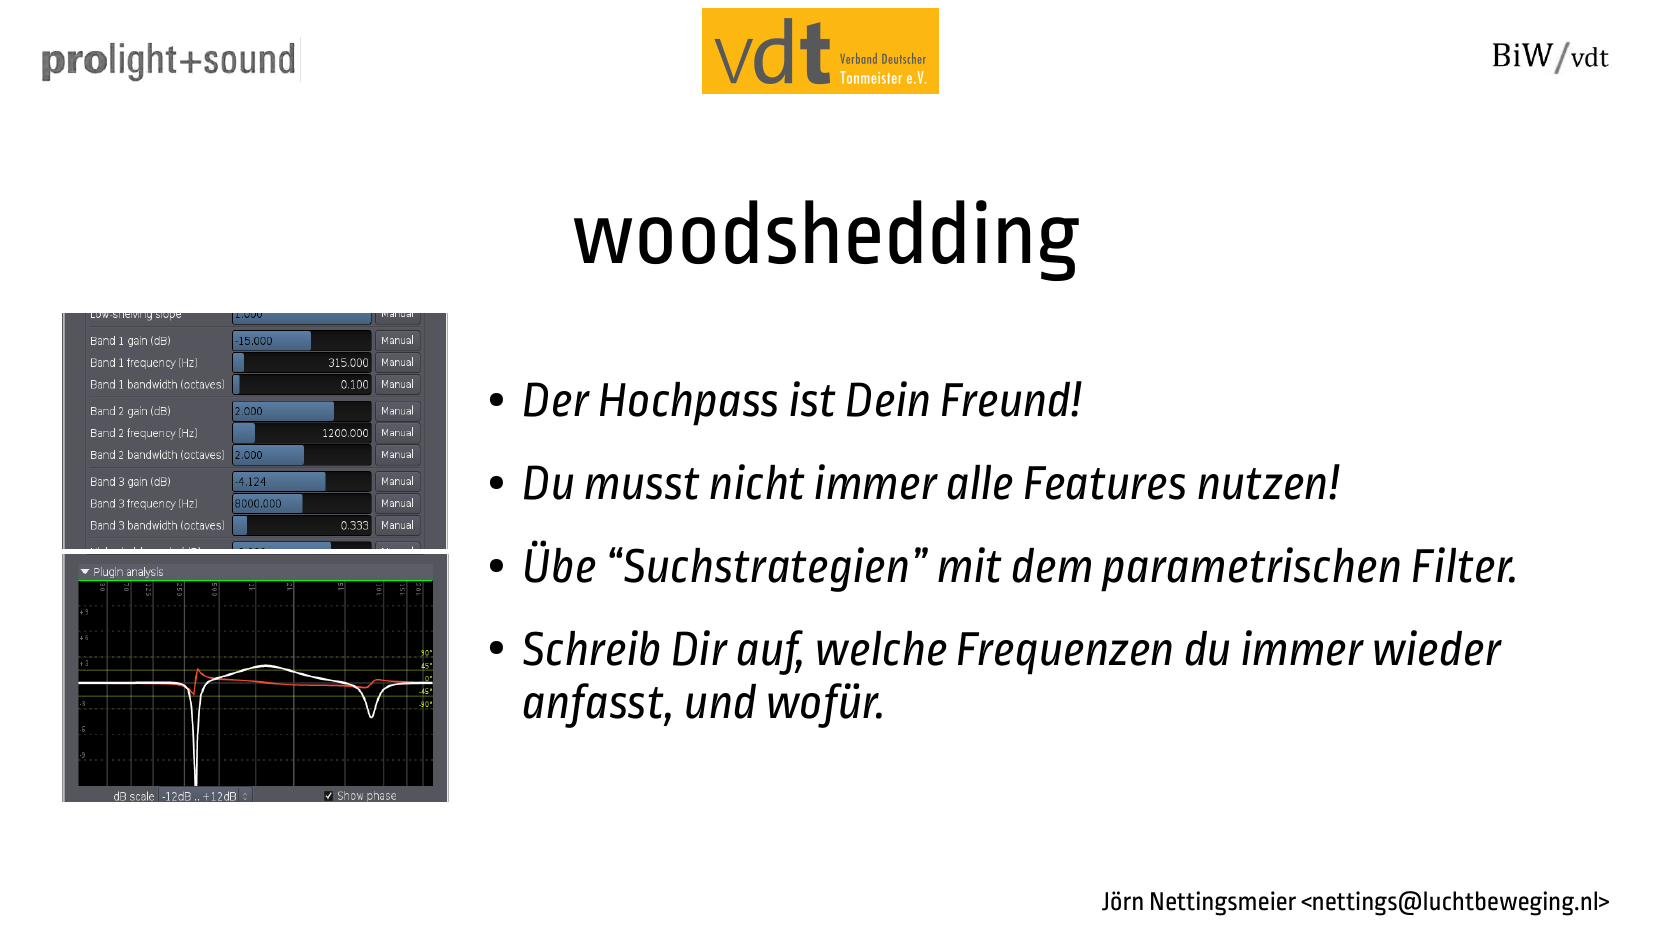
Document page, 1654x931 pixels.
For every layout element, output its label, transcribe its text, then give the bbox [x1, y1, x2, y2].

picture [62, 313, 448, 549]
picture [1490, 39, 1613, 75]
picture [62, 554, 449, 802]
subtitle Der Hochpass ist Dein Freund! Du musst nicht immer alle Features nutzen! Übe “Suchstrategien” mit dem parametrischen Filter. Schreib Dir auf, welche Frequenzen du immer wieder anfasst, und wofür. [487, 323, 1571, 864]
picture [702, 8, 939, 94]
picture [37, 37, 301, 82]
title woodshedding [82, 185, 1571, 285]
